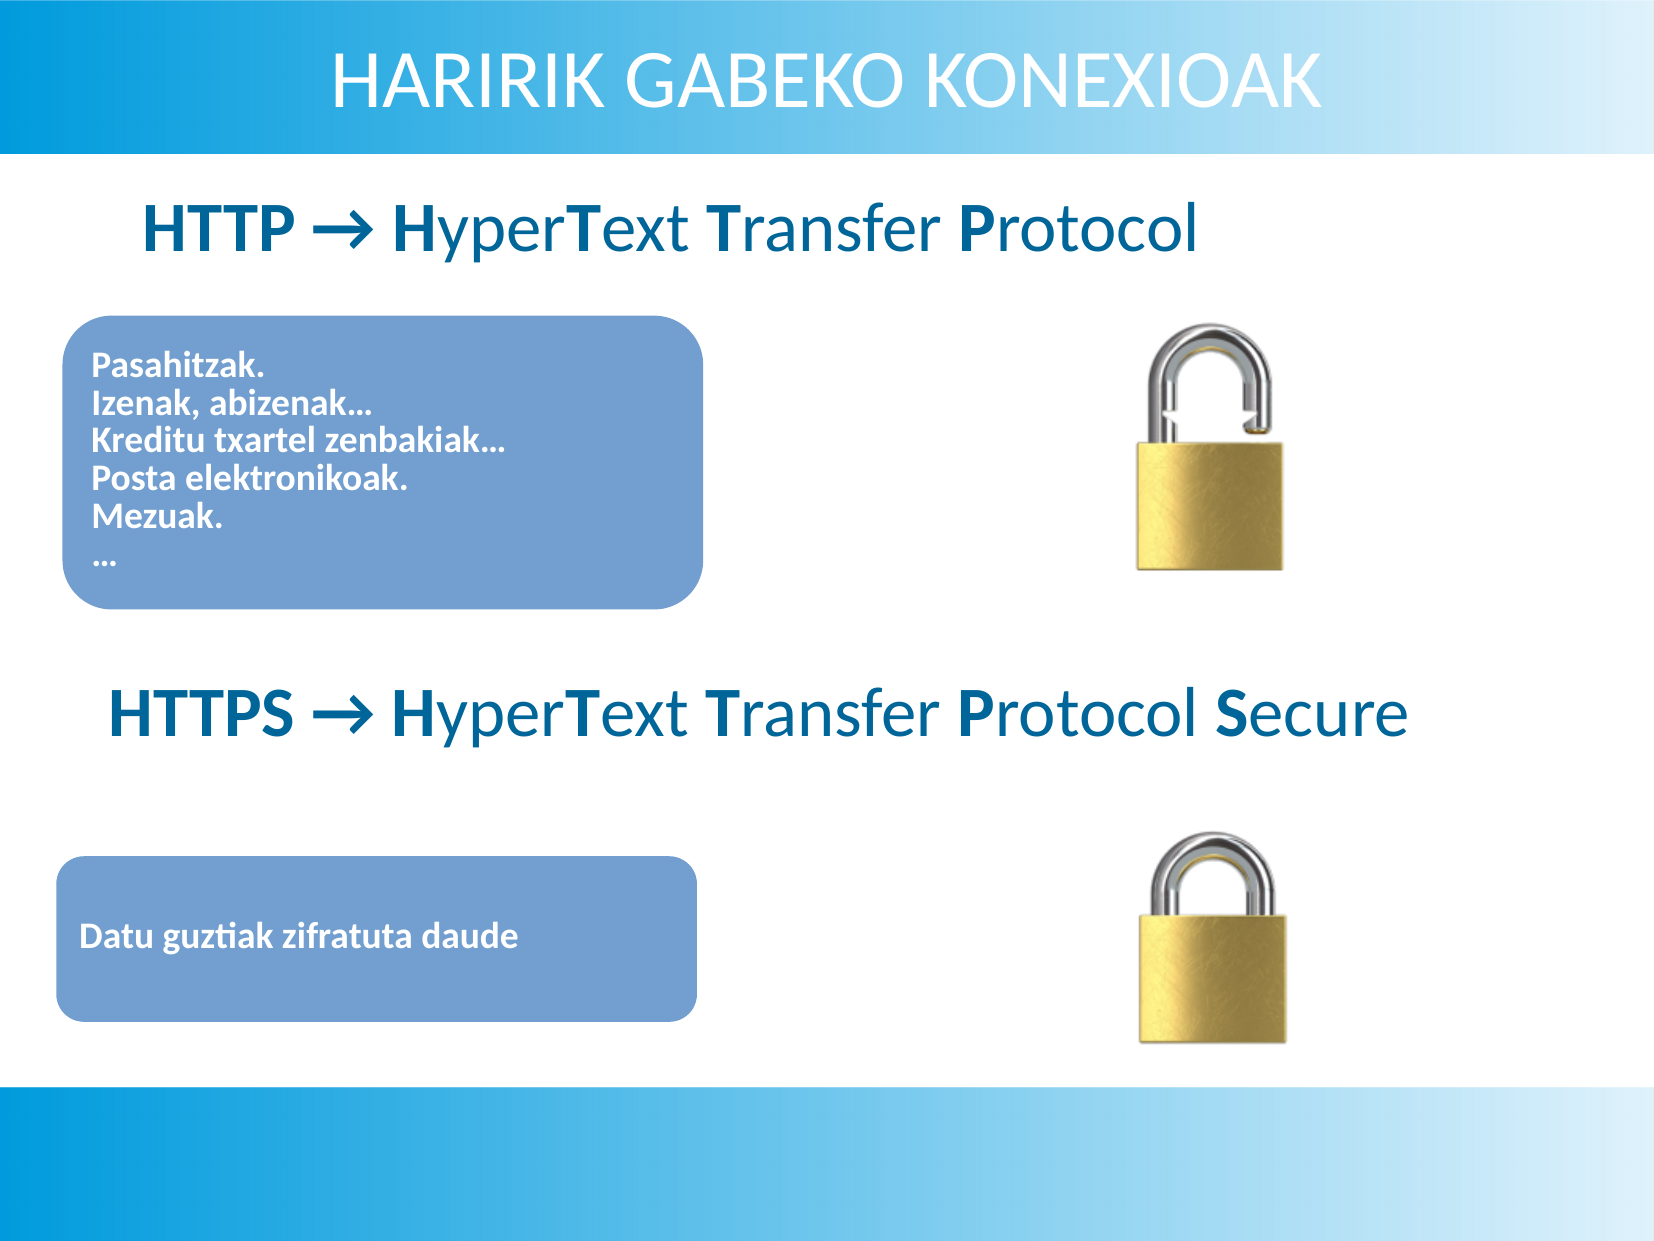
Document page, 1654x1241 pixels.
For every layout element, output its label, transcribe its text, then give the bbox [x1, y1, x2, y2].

picture [1114, 315, 1299, 588]
text_box Pasahitzak. Izenak, abizenak… Kreditu txartel zenbakiak… Posta elektronikoak. Mezuak. … [62, 315, 704, 610]
text_box Datu guztiak zifratuta daude [56, 856, 697, 1022]
title HARIRIK GABEKO KONEXIOAK [82, 38, 1571, 136]
picture [0, 1086, 1654, 1241]
text_box HTTP → HyperText Transfer Protocol [128, 190, 1507, 316]
picture [1125, 818, 1300, 1057]
picture [141, 0, 1654, 154]
text_box HTTPS → HyperText Transfer Protocol Secure [93, 676, 1516, 857]
